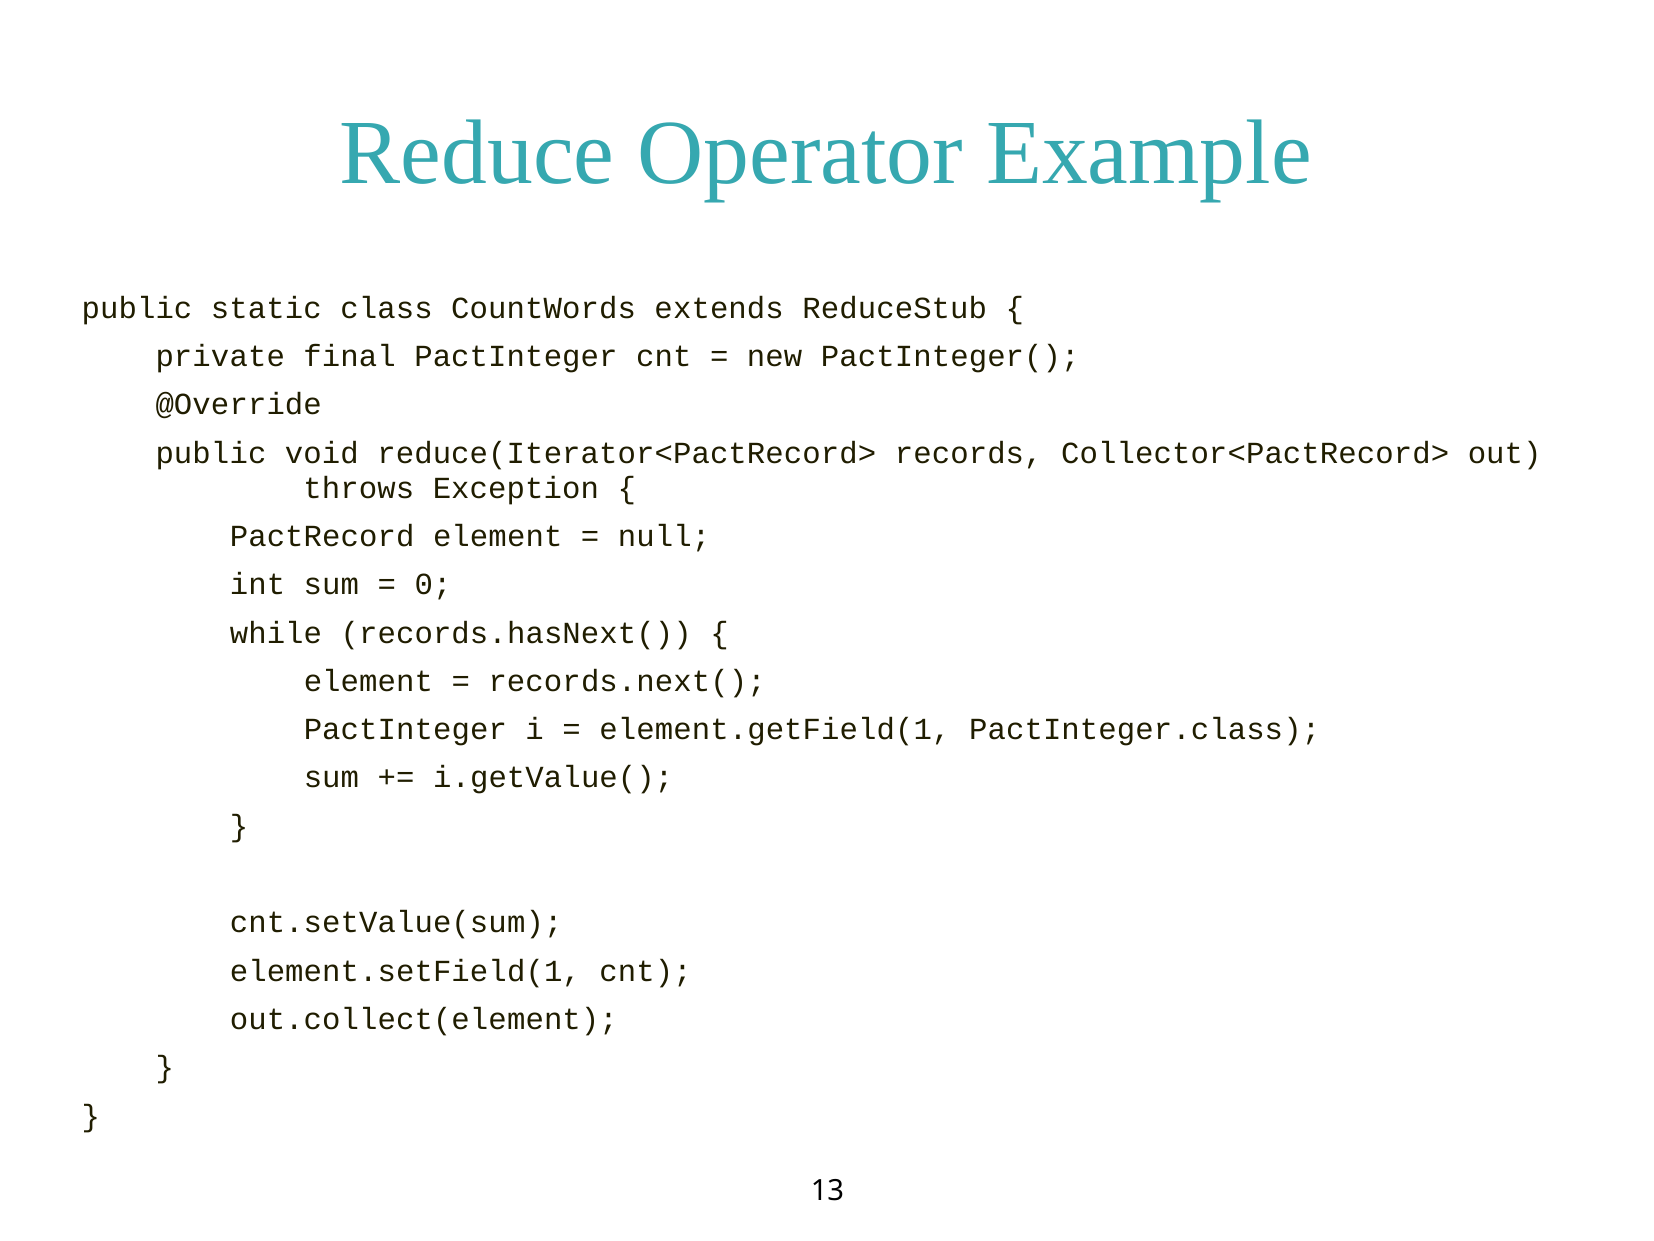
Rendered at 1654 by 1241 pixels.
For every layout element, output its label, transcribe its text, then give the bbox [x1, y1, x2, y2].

title Reduce Operator Example [82, 49, 1571, 257]
list public static class CountWords extends ReduceStub { private final PactInteger cnt = new PactInteger(); @Override public void reduce(Iterator<PactRecord> records, Collector<PactRecord> out) throws Exception { PactRecord element = null; int sum = 0; while (records.hasNext()) { element = records.next(); PactInteger i = element.getField(1, PactInteger.class); sum += i.getValue(); } cnt.setValue(sum); element.setField(1, cnt); out.collect(element); } } [81, 292, 1570, 1149]
